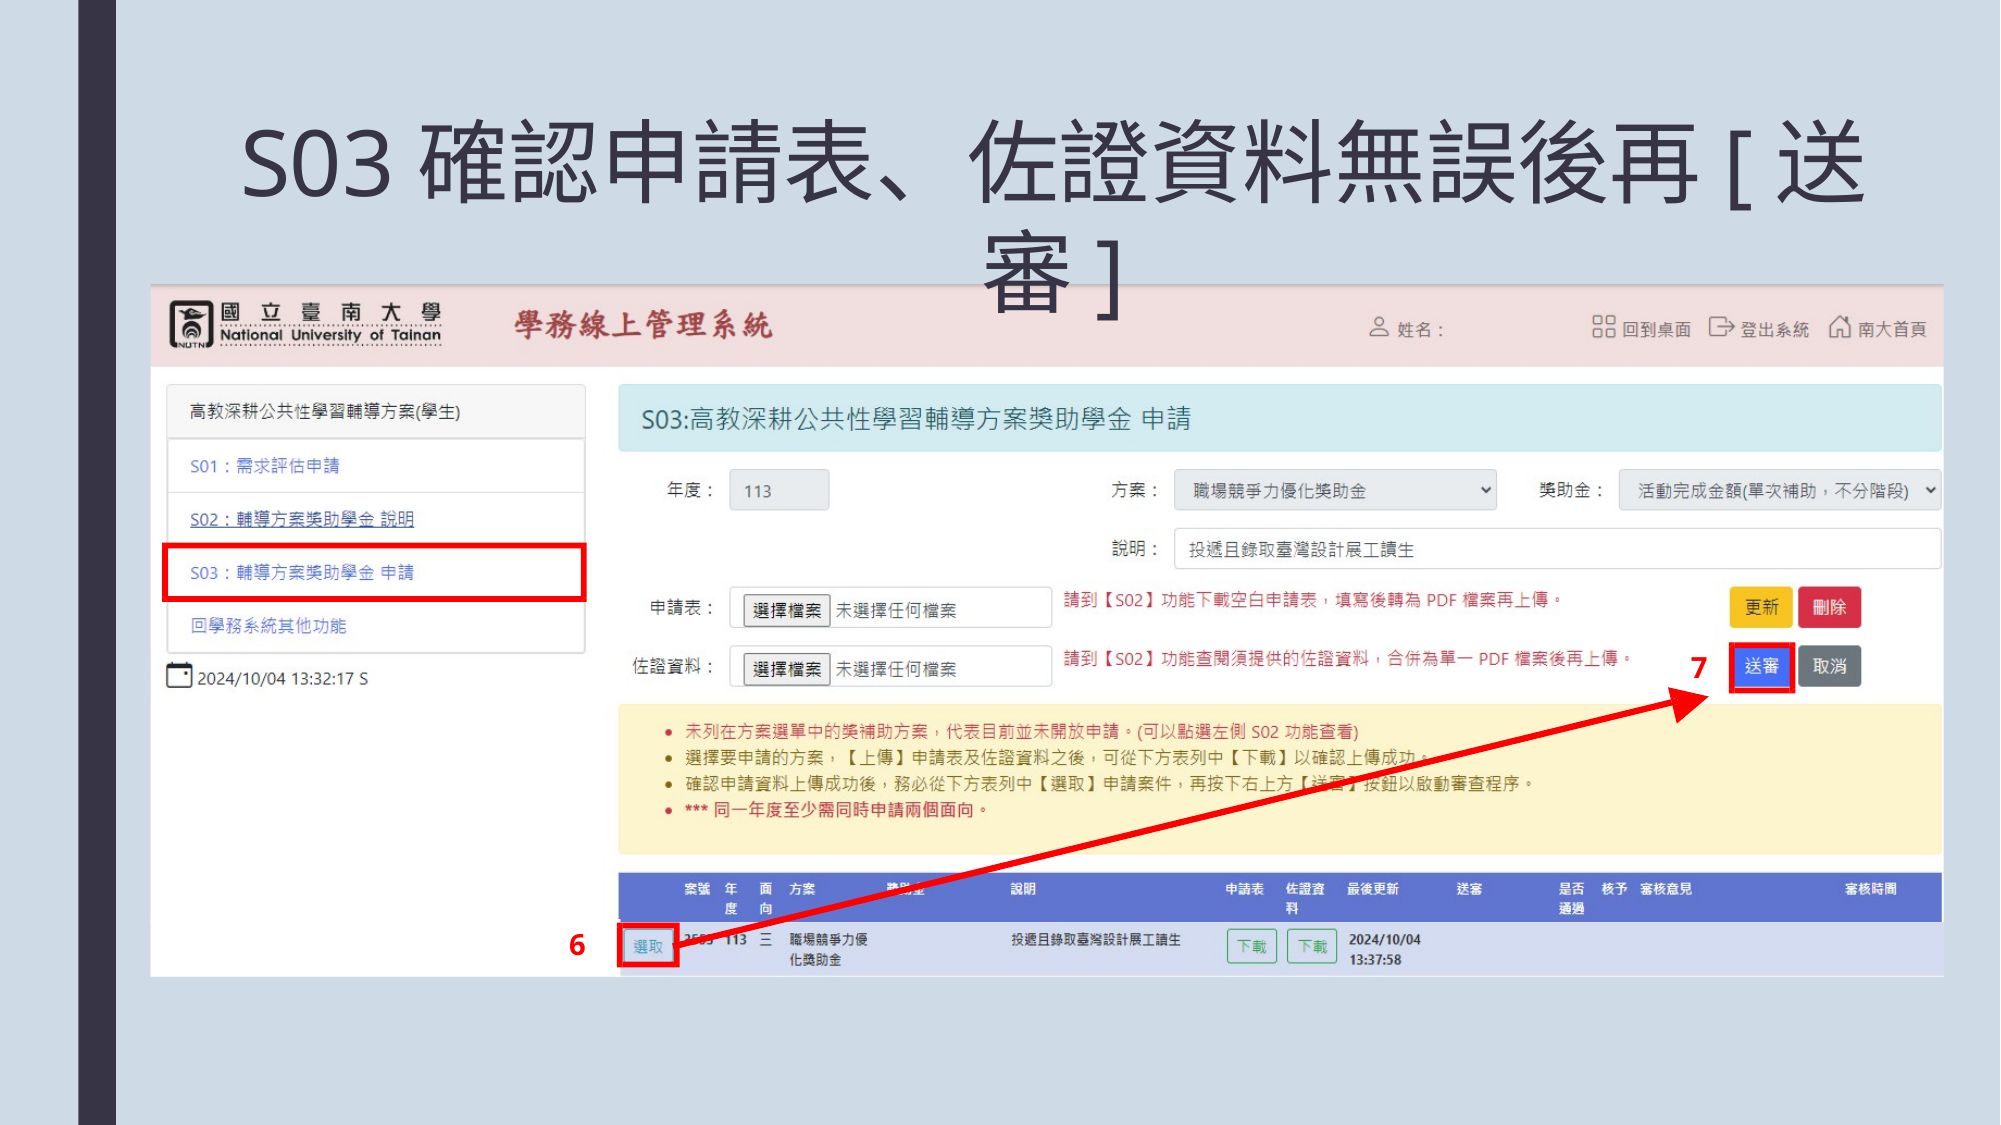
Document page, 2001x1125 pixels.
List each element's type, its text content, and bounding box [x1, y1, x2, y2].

text_box 6 [567, 923, 589, 964]
text_box [1030, 298, 1050, 305]
text_box 7 [1688, 647, 1711, 687]
text_box [150, 285, 1944, 977]
text_box [1030, 286, 1050, 293]
text_box [1005, 286, 1023, 293]
title S03確認申請表、佐證資料無誤後再[送審] [237, 102, 1923, 218]
text_box [1005, 298, 1023, 305]
